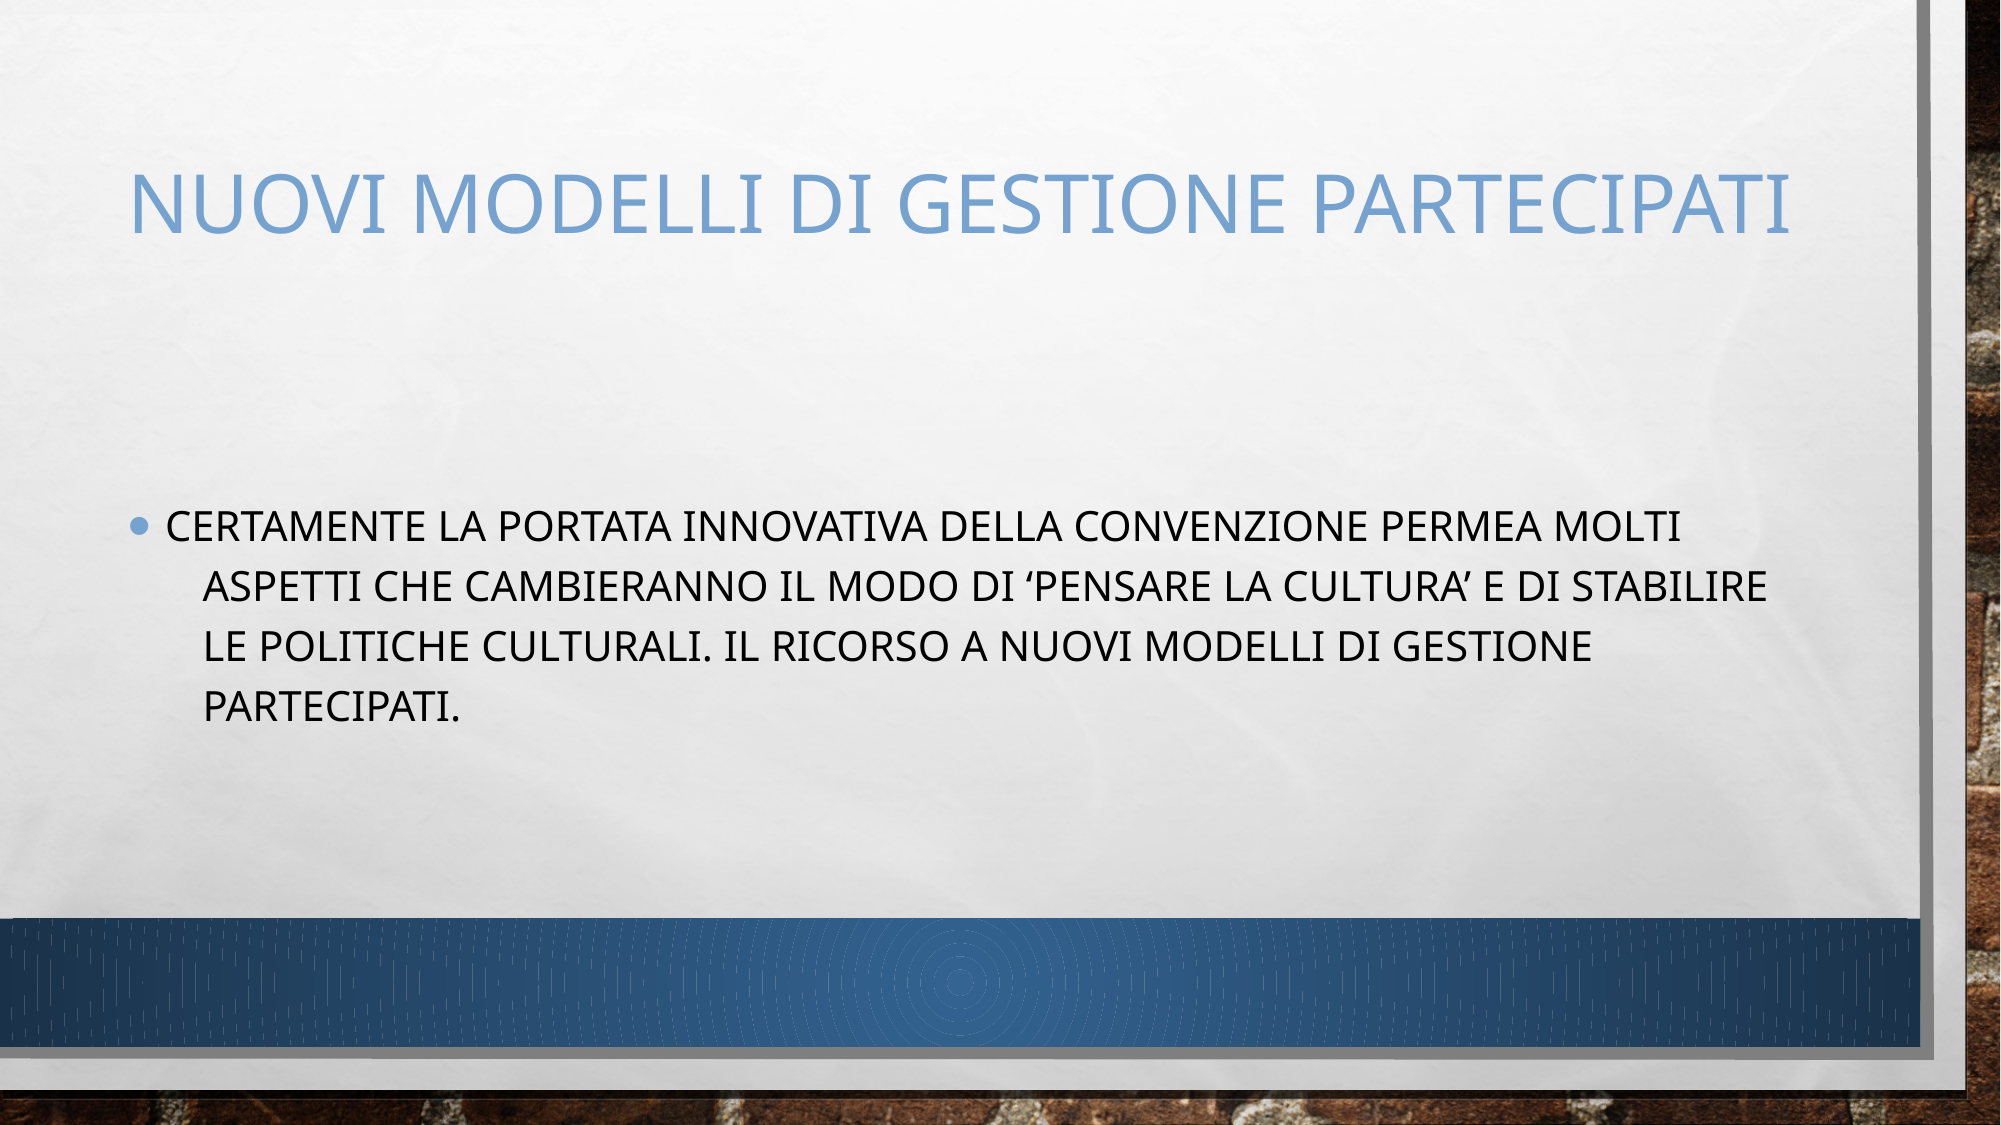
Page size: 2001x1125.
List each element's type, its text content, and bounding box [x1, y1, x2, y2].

title Nuovi modelli di gestione partecipati [112, 112, 1819, 302]
list Certamente la portata innovativa della Convenzione permea molti aspetti che cambieranno il modo di ‘pensare la cultura’ e di stabilire le politiche culturali. Il ricorso a nuovi modelli di gestione partecipati. [112, 338, 1818, 882]
